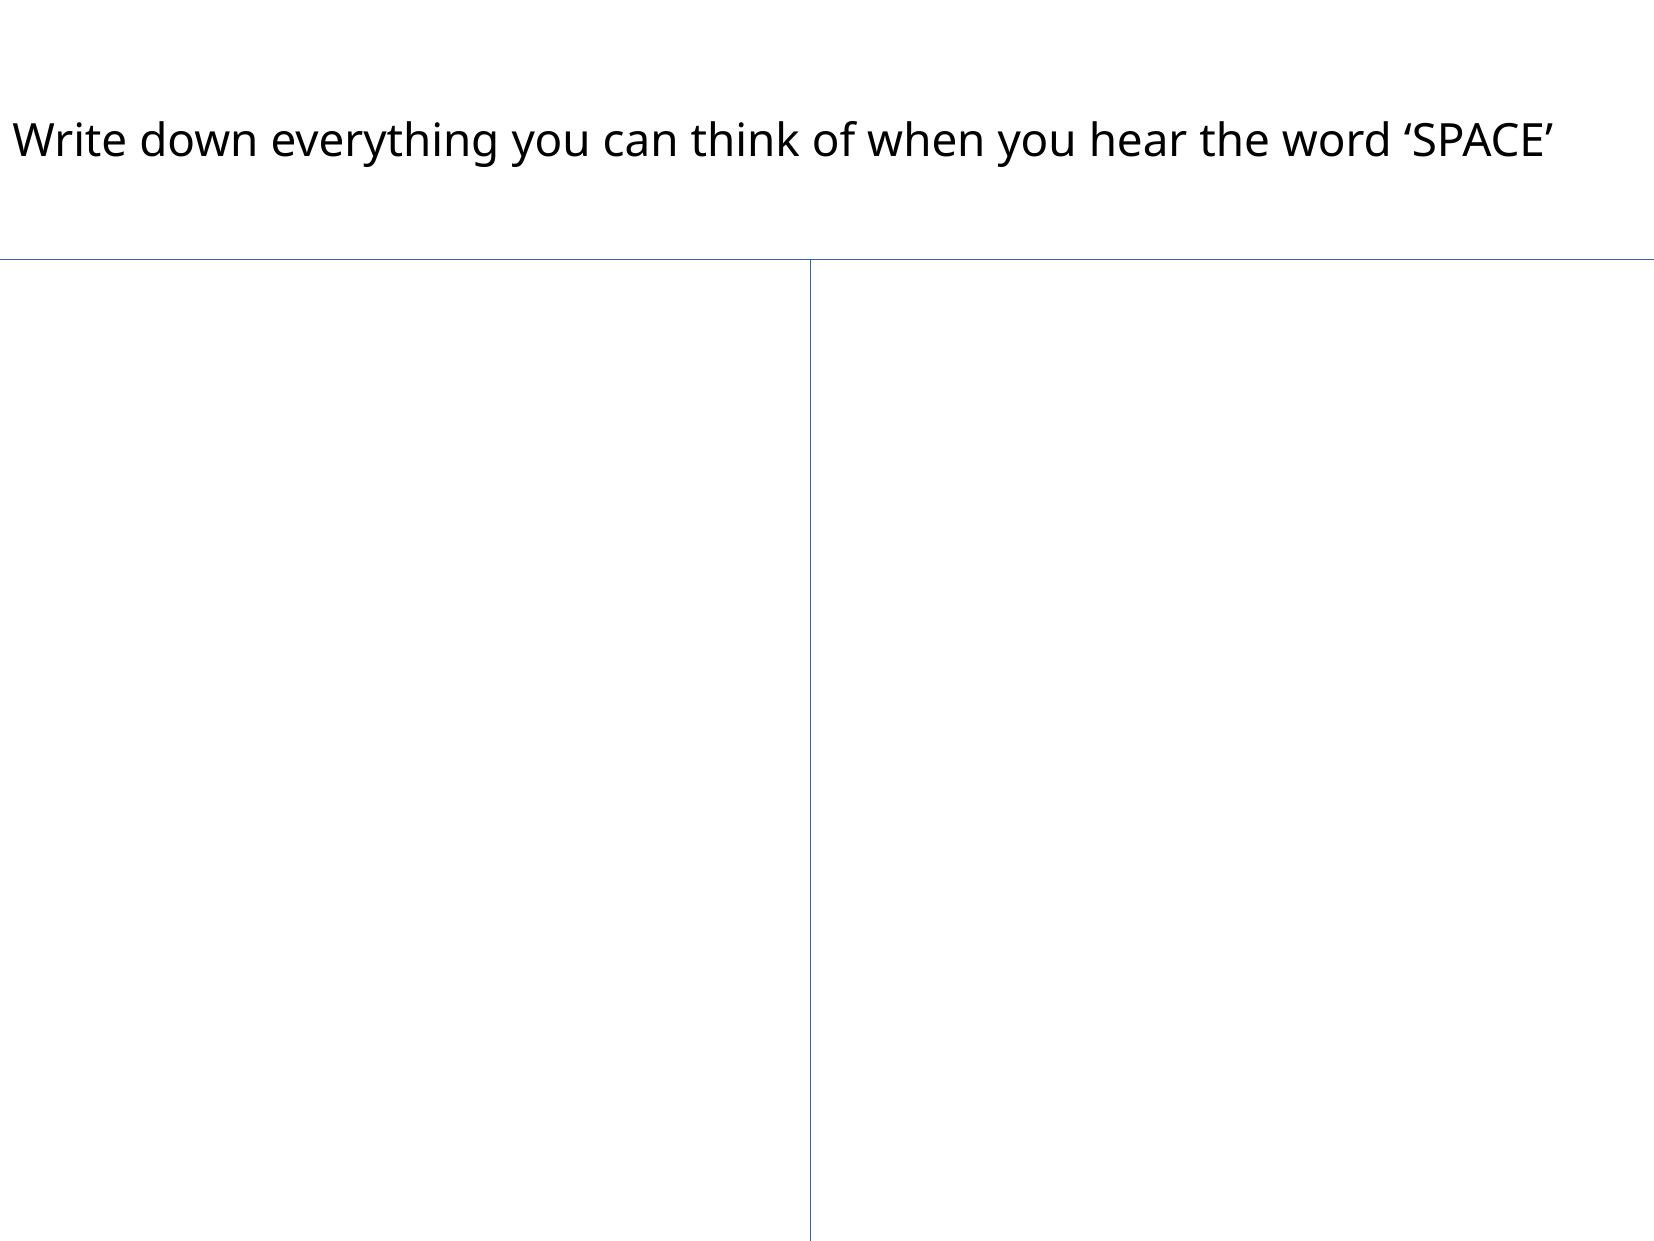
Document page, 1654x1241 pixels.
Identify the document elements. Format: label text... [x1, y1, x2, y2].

text_box Write down everything you can think of when you hear the word ‘SPACE’ [0, 99, 1654, 218]
